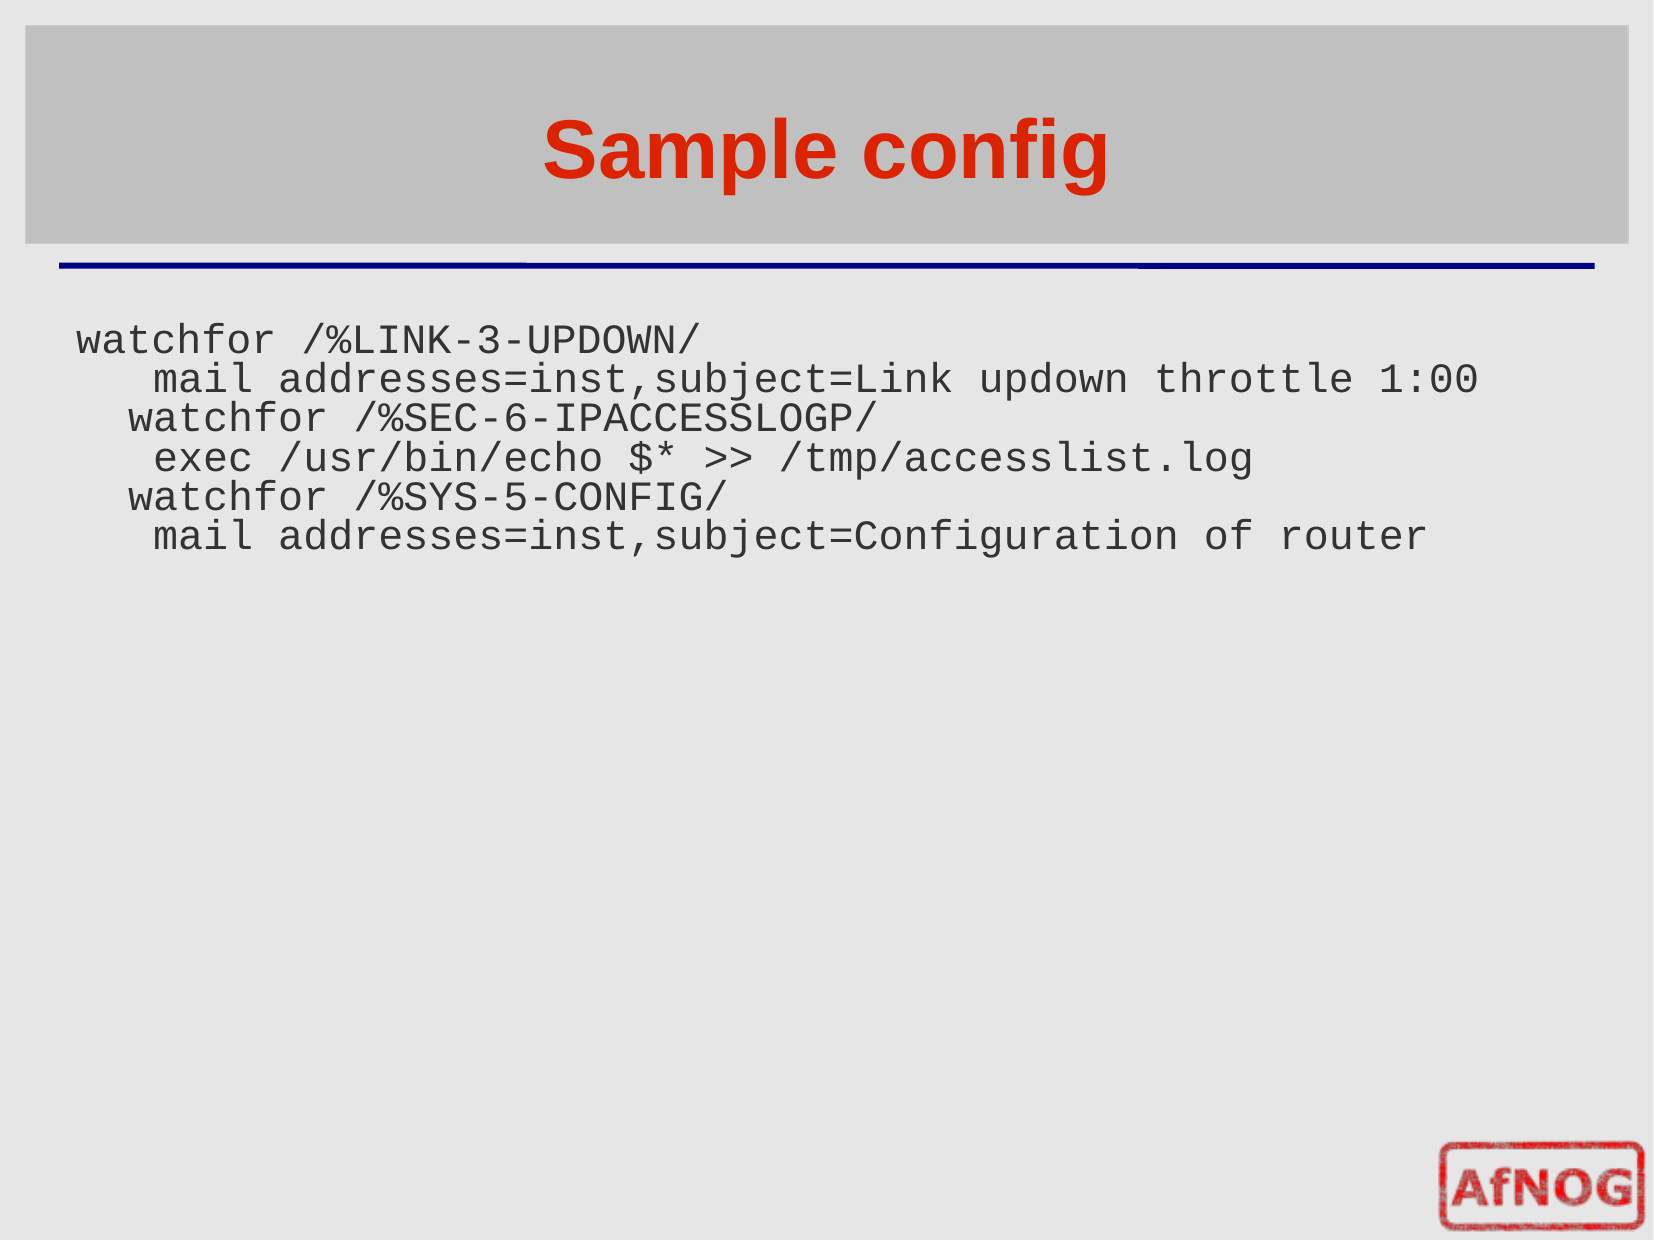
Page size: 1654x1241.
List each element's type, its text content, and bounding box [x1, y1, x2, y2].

list watchfor /%LINK-3-UPDOWN/ mail addresses=inst,subject=Link updown throttle 1:00 watchfor /%SEC-6-IPACCESSLOGP/ exec /usr/bin/echo $* >> /tmp/accesslist.log watchfor /%SYS-5-CONFIG/ mail addresses=inst,subject=Configuration of router [59, 322, 1594, 1241]
title Sample config [121, 0, 1534, 299]
text_box [1594, 1139, 1648, 1235]
text_box [1534, 25, 1629, 244]
text_box [25, 25, 121, 244]
